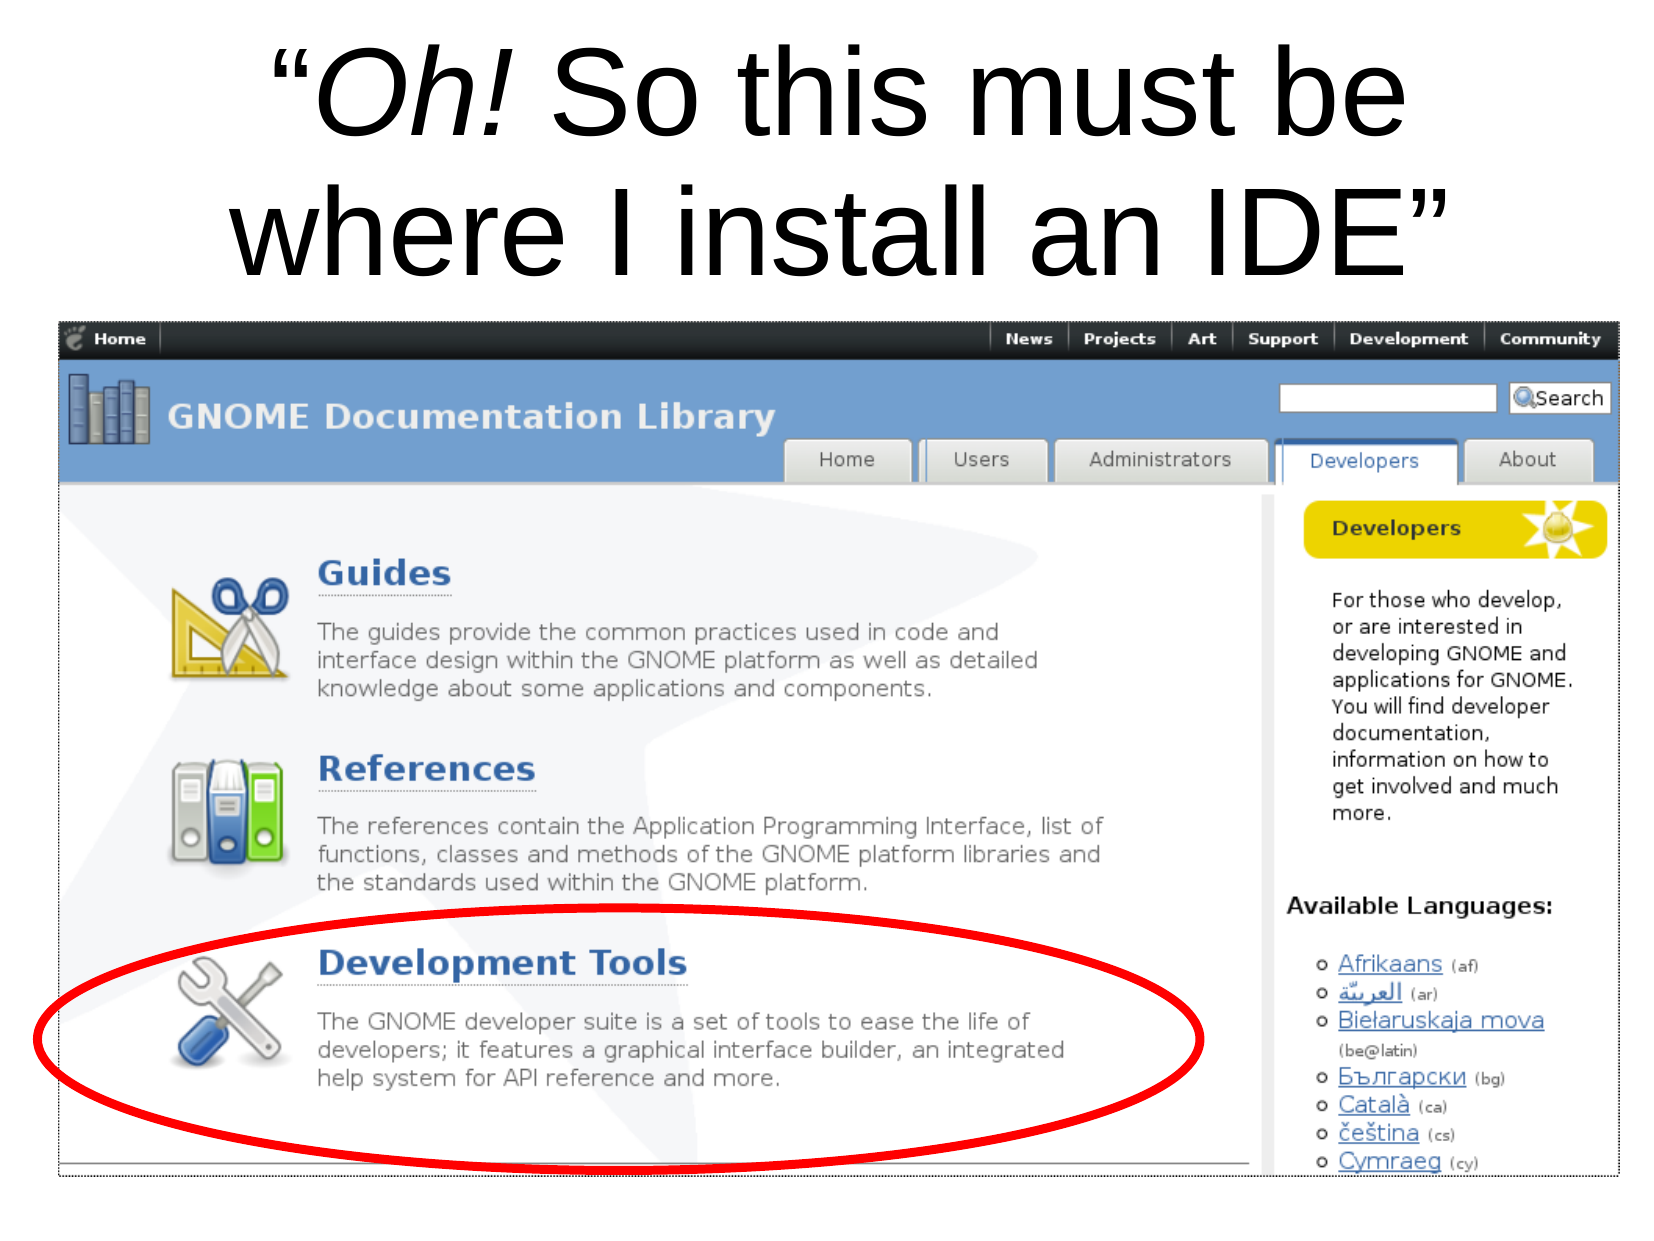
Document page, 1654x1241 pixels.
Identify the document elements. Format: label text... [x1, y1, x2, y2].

text_box “Oh! So this must be where I install an IDE” [210, 10, 1472, 314]
picture [58, 321, 1620, 1177]
picture [58, 913, 1195, 1165]
